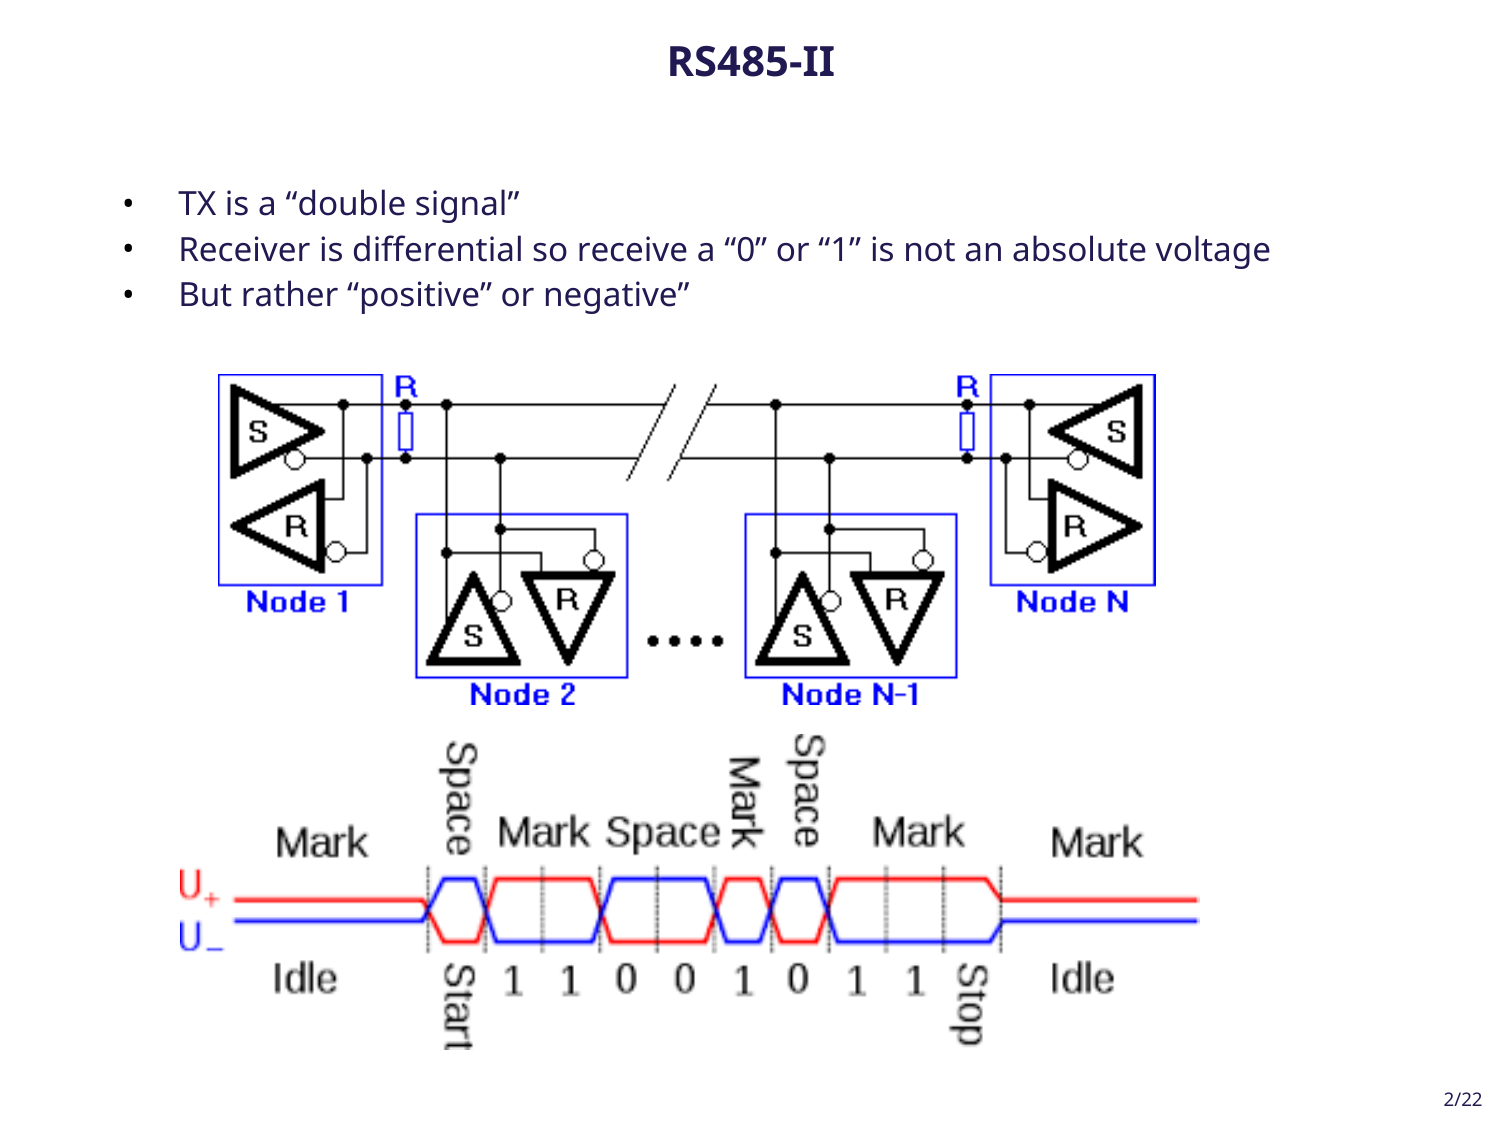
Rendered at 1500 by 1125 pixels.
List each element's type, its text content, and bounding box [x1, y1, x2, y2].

list TX is a “double signal” Receiver is differential so receive a “0” or “1” is not an absolute voltage But rather “positive” or negative” [60, 135, 1482, 1081]
picture [218, 374, 1156, 706]
picture [180, 734, 1200, 1051]
title RS485-II [61, 28, 1441, 92]
